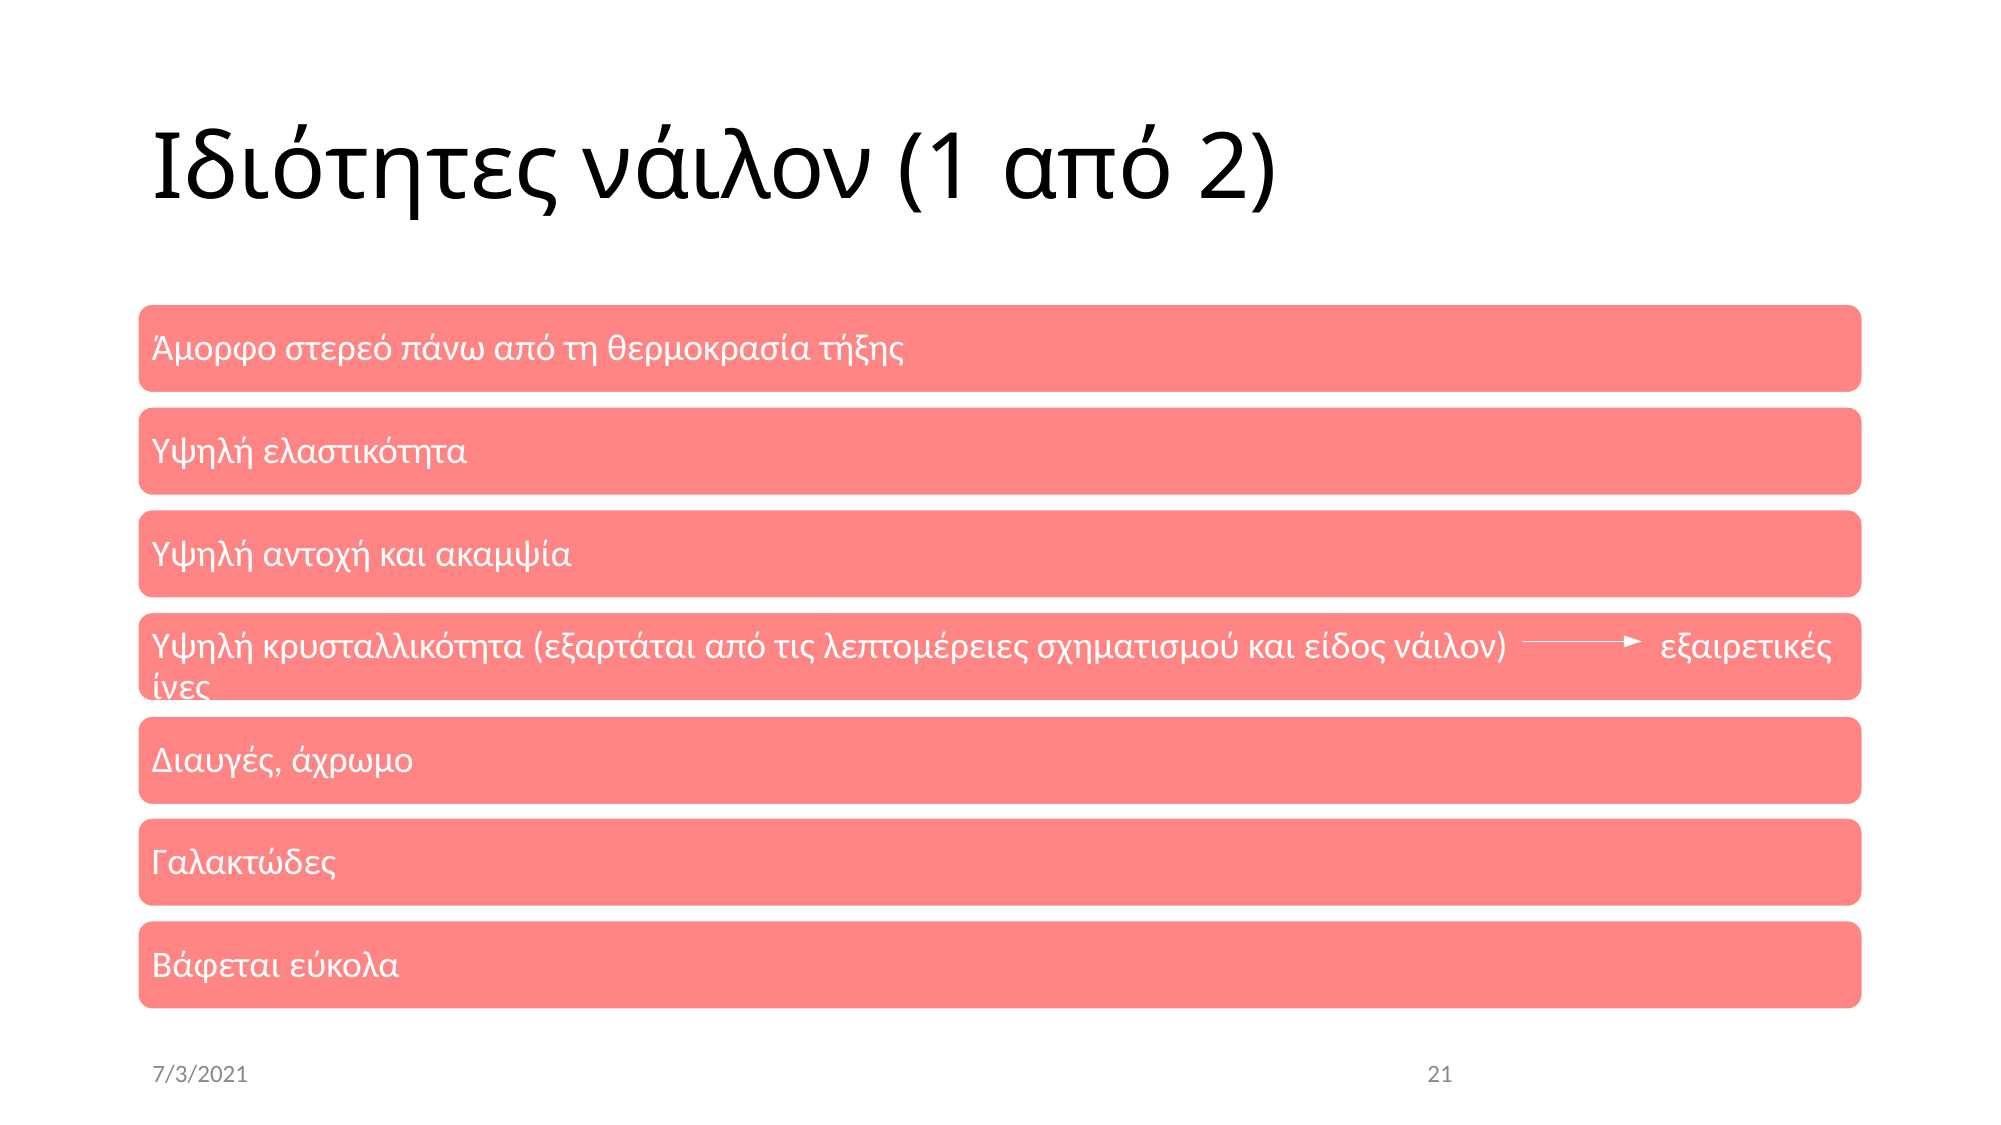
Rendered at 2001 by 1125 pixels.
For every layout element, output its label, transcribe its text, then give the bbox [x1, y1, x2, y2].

text_box Γαλακτώδες [137, 817, 1863, 907]
text_box Άμορφο στερεό πάνω από τη θερμοκρασία τήξης [137, 303, 1863, 393]
text_box Βάφεται εύκολα [137, 920, 1863, 1010]
text_box Υψηλή κρυσταλλικότητα (εξαρτάται από τις λεπτομέρειες σχηματισμού και είδος νάιλον) εξαιρετικές ίνες [137, 612, 1863, 702]
text_box Διαυγές, άχρωμο [137, 715, 1863, 805]
title Ιδιότητες νάιλον (1 από 2) [137, 59, 1863, 278]
text_box Υψηλή αντοχή και ακαμψία [137, 509, 1863, 599]
text_box [1412, 1042, 1863, 1103]
text_box 7/3/2021 [137, 1042, 588, 1103]
text_box Υψηλή ελαστικότητα [137, 406, 1863, 496]
